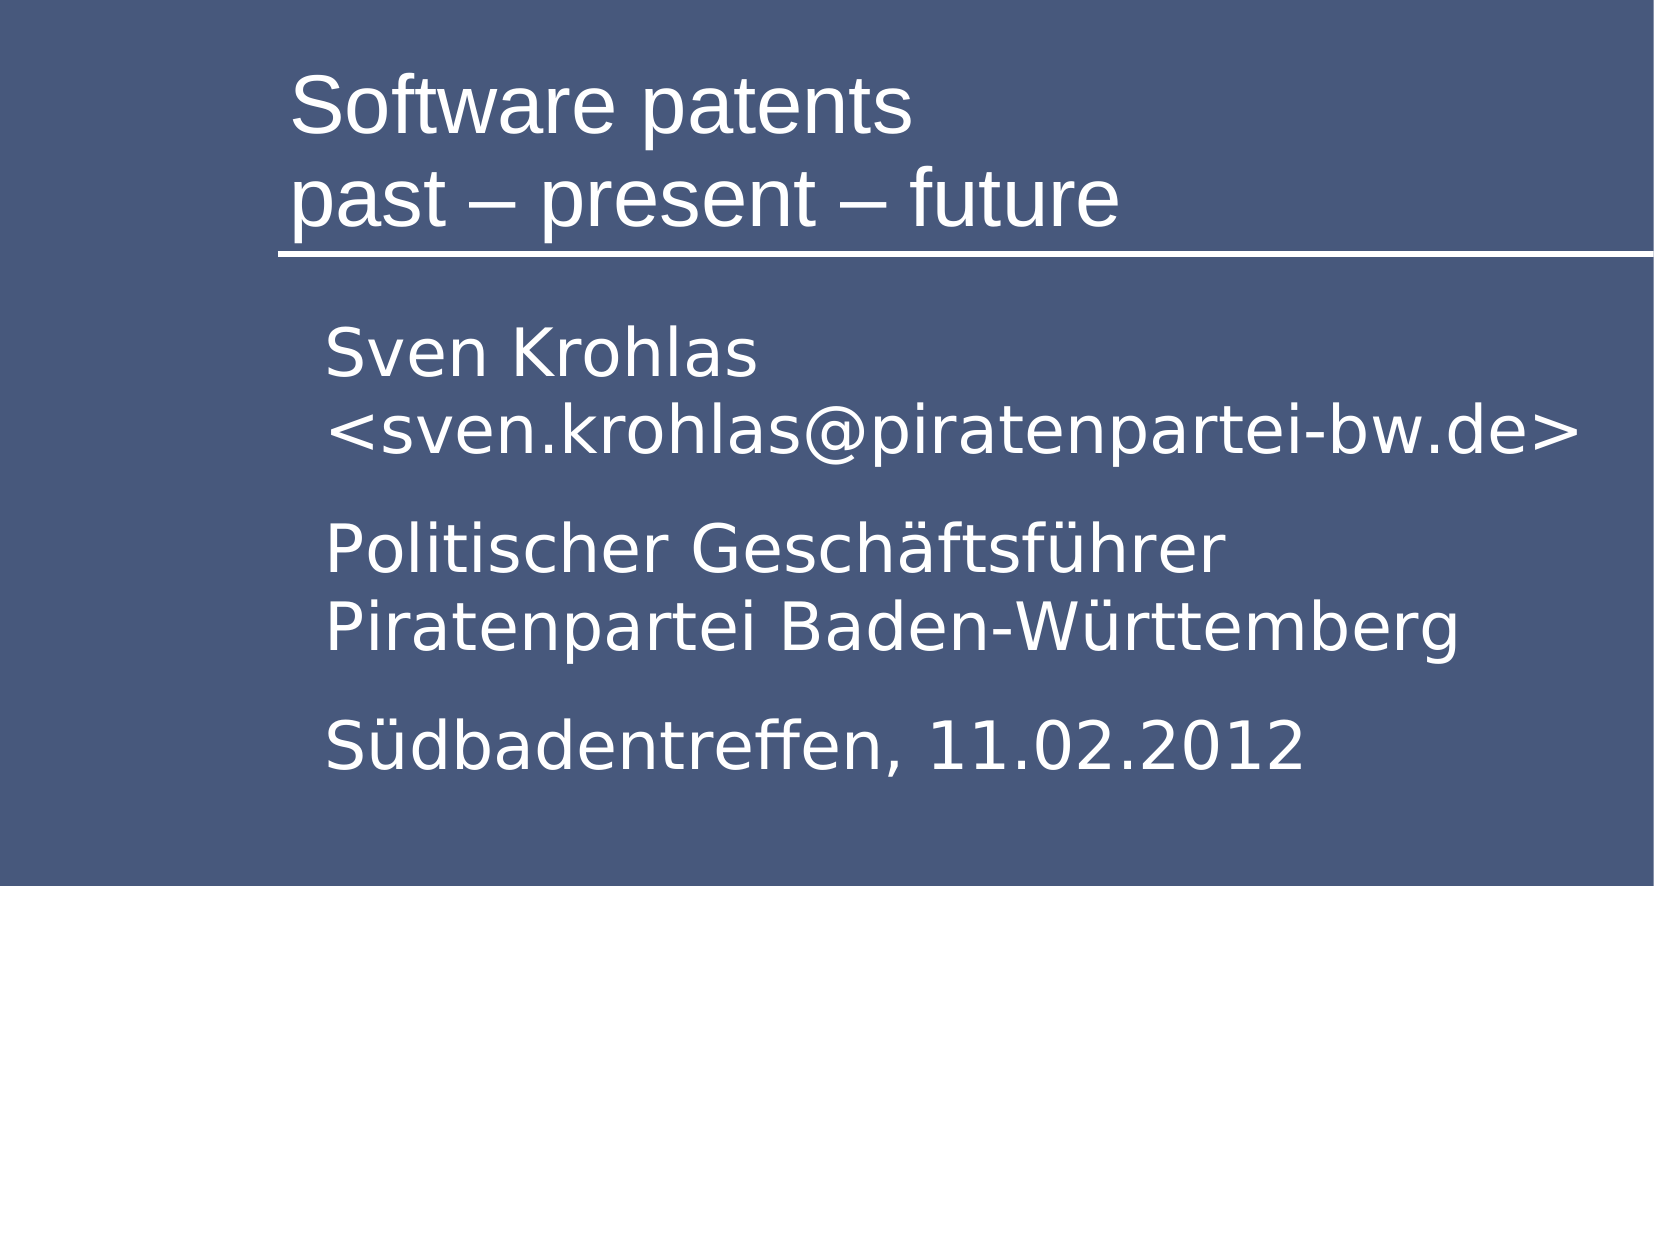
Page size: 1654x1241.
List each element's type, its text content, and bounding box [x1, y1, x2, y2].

title Software patents past – present – future [289, 58, 1595, 245]
subtitle Sven Krohlas <sven.krohlas@piratenpartei-bw.de> Politischer Geschäftsführer Piratenpartei Baden-Württemberg Südbadentreffen, 11.02.2012 [324, 313, 1595, 786]
